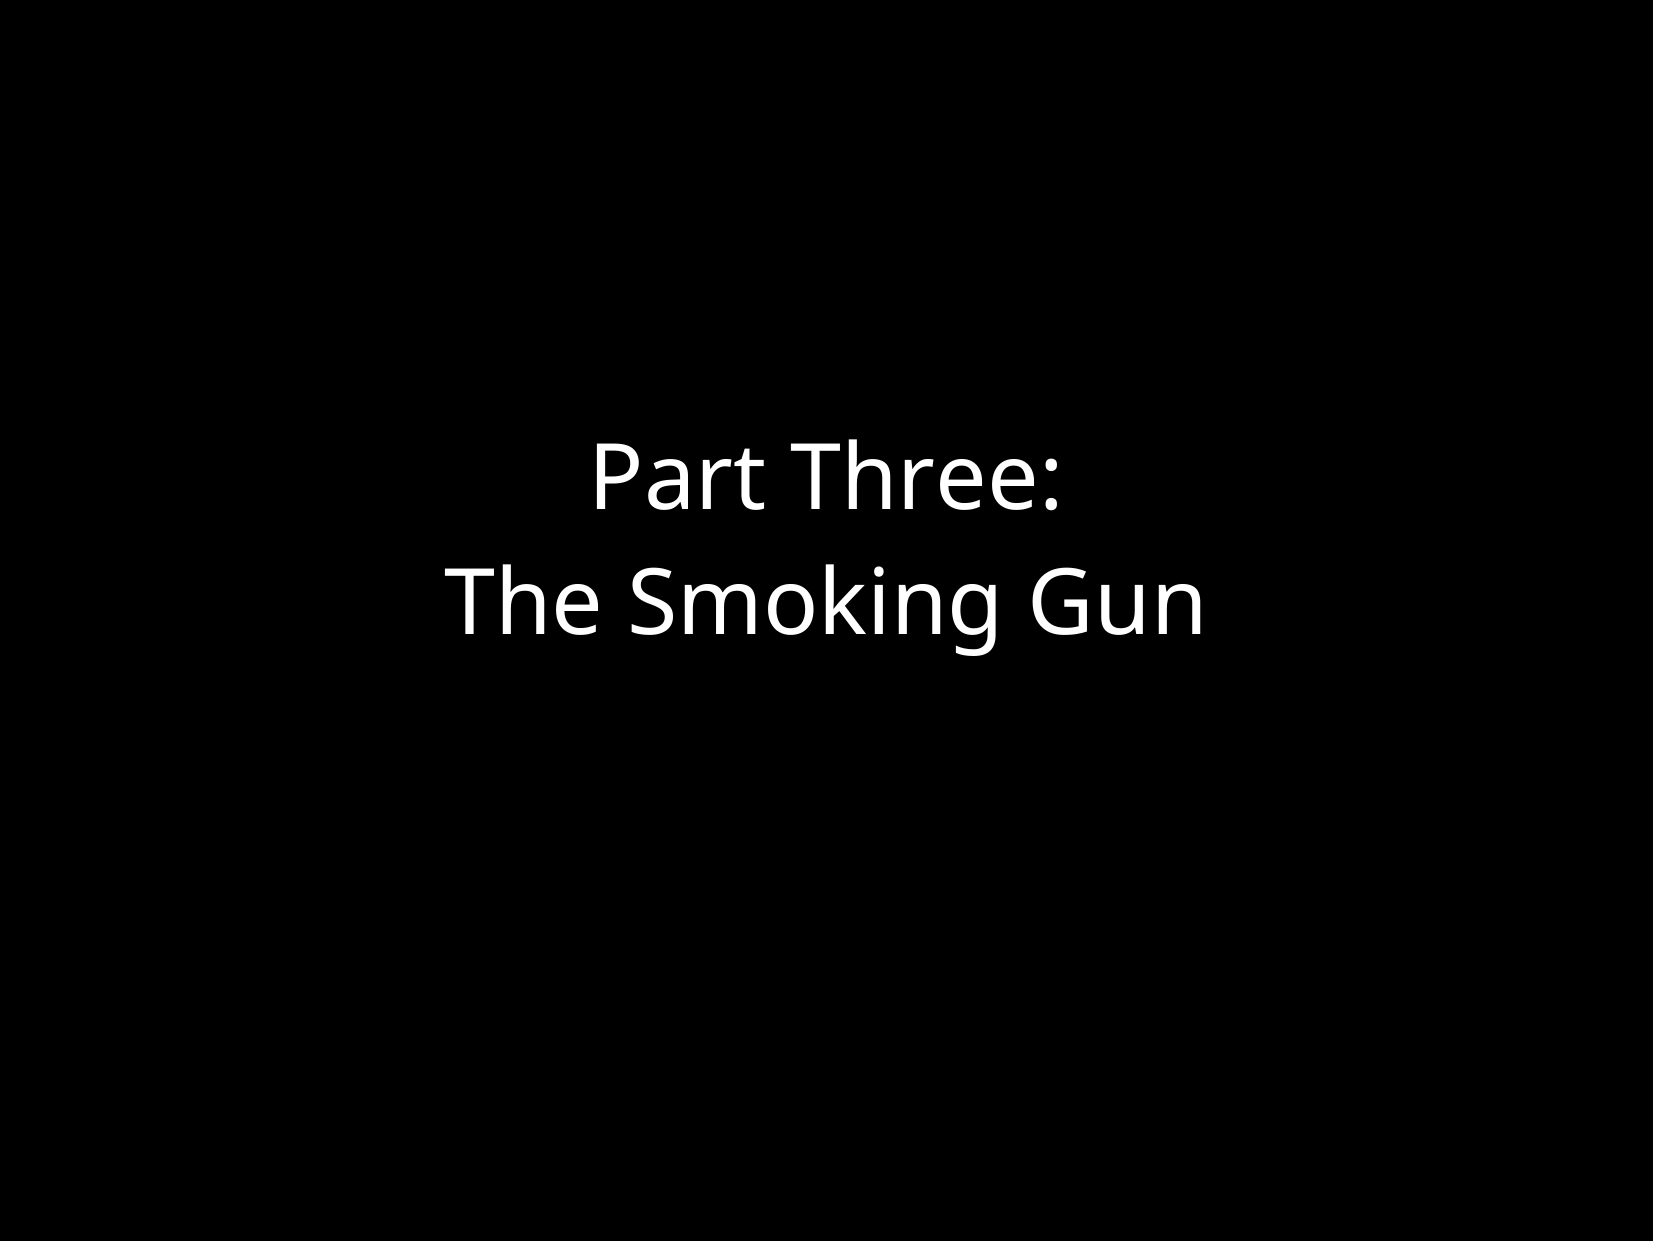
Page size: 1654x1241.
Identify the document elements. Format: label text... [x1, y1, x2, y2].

title Part Three: The Smoking Gun [82, 393, 1571, 681]
